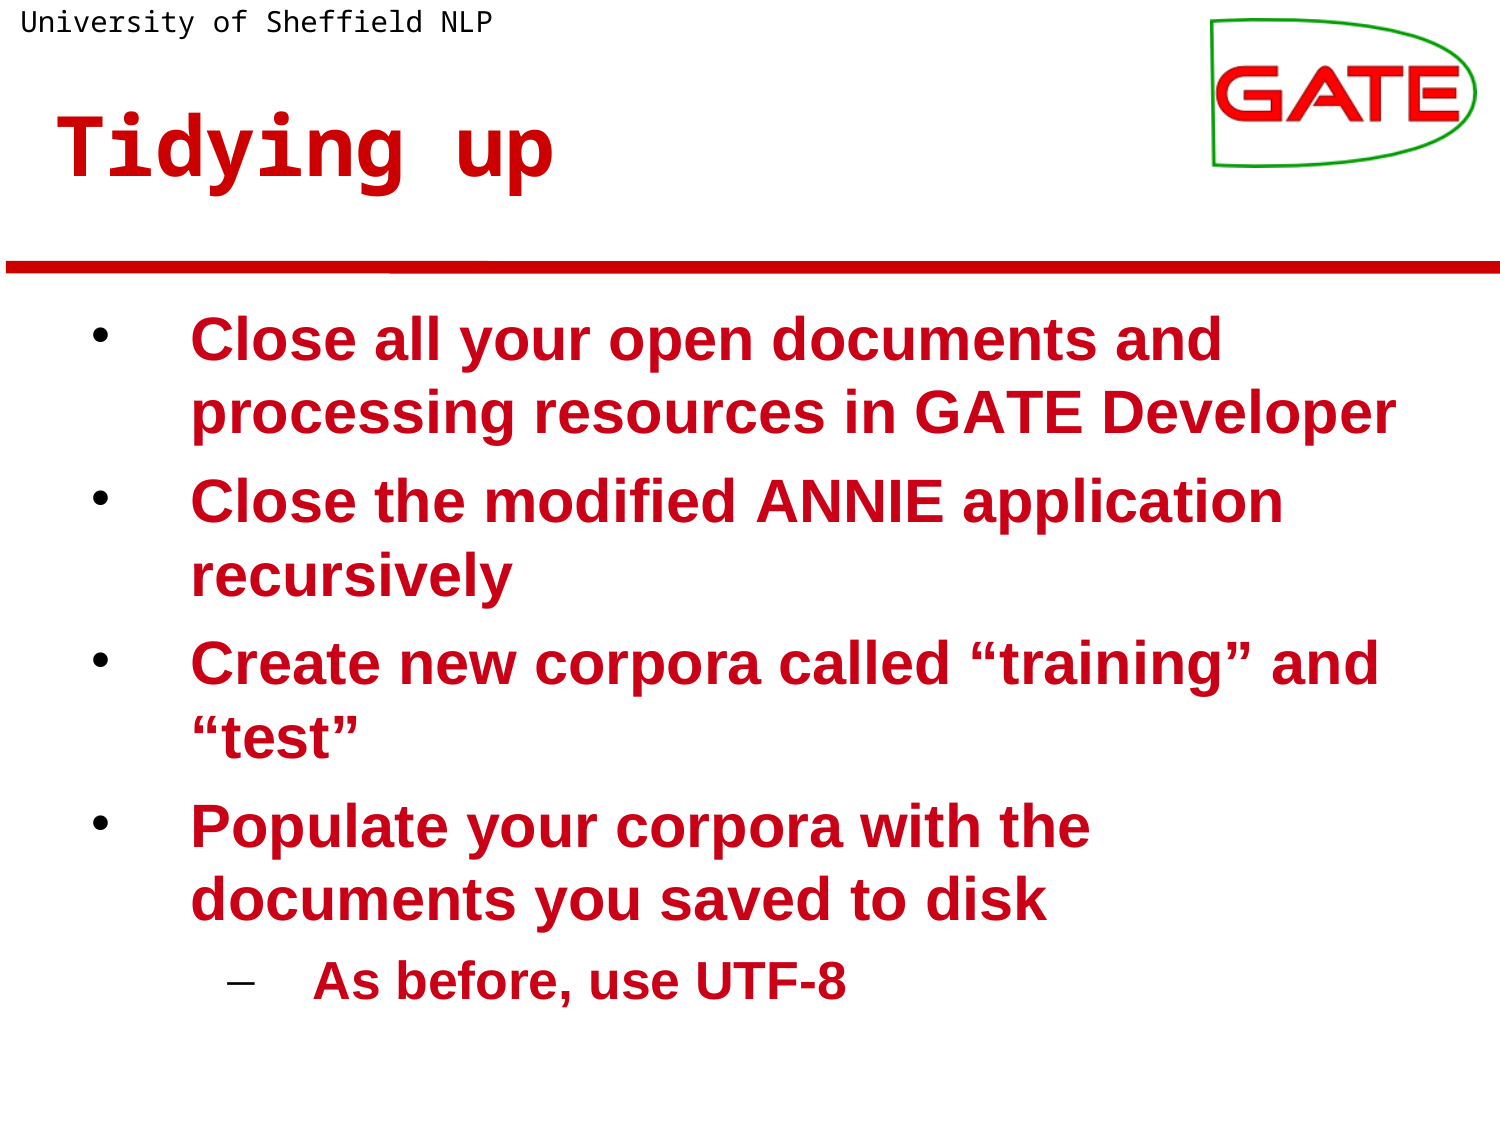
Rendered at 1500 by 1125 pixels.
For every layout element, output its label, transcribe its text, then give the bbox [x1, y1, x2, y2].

picture [1210, 18, 1477, 168]
title Tidying up [41, 30, 1391, 262]
list Close all your open documents and processing resources in GATE Developer Close the modified ANNIE application recursively Create new corpora called “training” and “test” Populate your corpora with the documents you saved to disk As before, use UTF-8 [75, 290, 1425, 1034]
